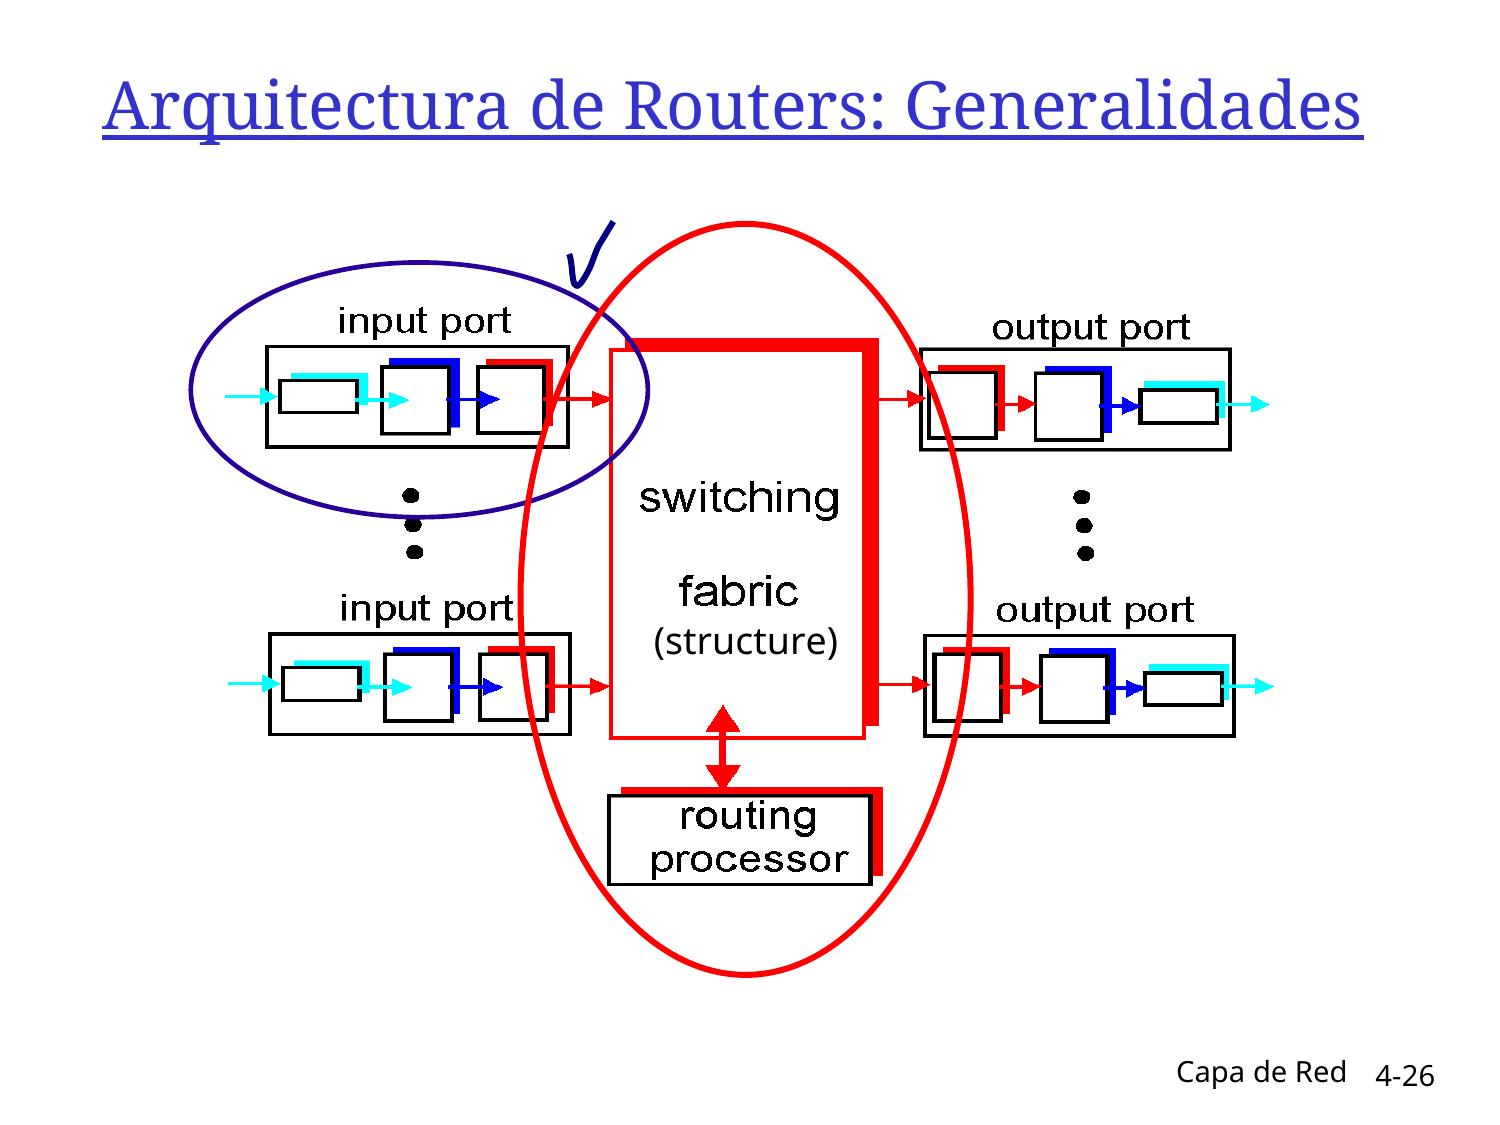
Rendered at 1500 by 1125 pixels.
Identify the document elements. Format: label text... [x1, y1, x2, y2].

picture [524, 307, 967, 886]
picture [533, 317, 645, 497]
title Arquitectura de Routers: Generalidades [87, 15, 1426, 196]
picture [892, 307, 1276, 886]
text_box (structure) [639, 614, 854, 671]
picture [225, 461, 595, 886]
picture [225, 307, 240, 318]
picture [225, 307, 596, 514]
